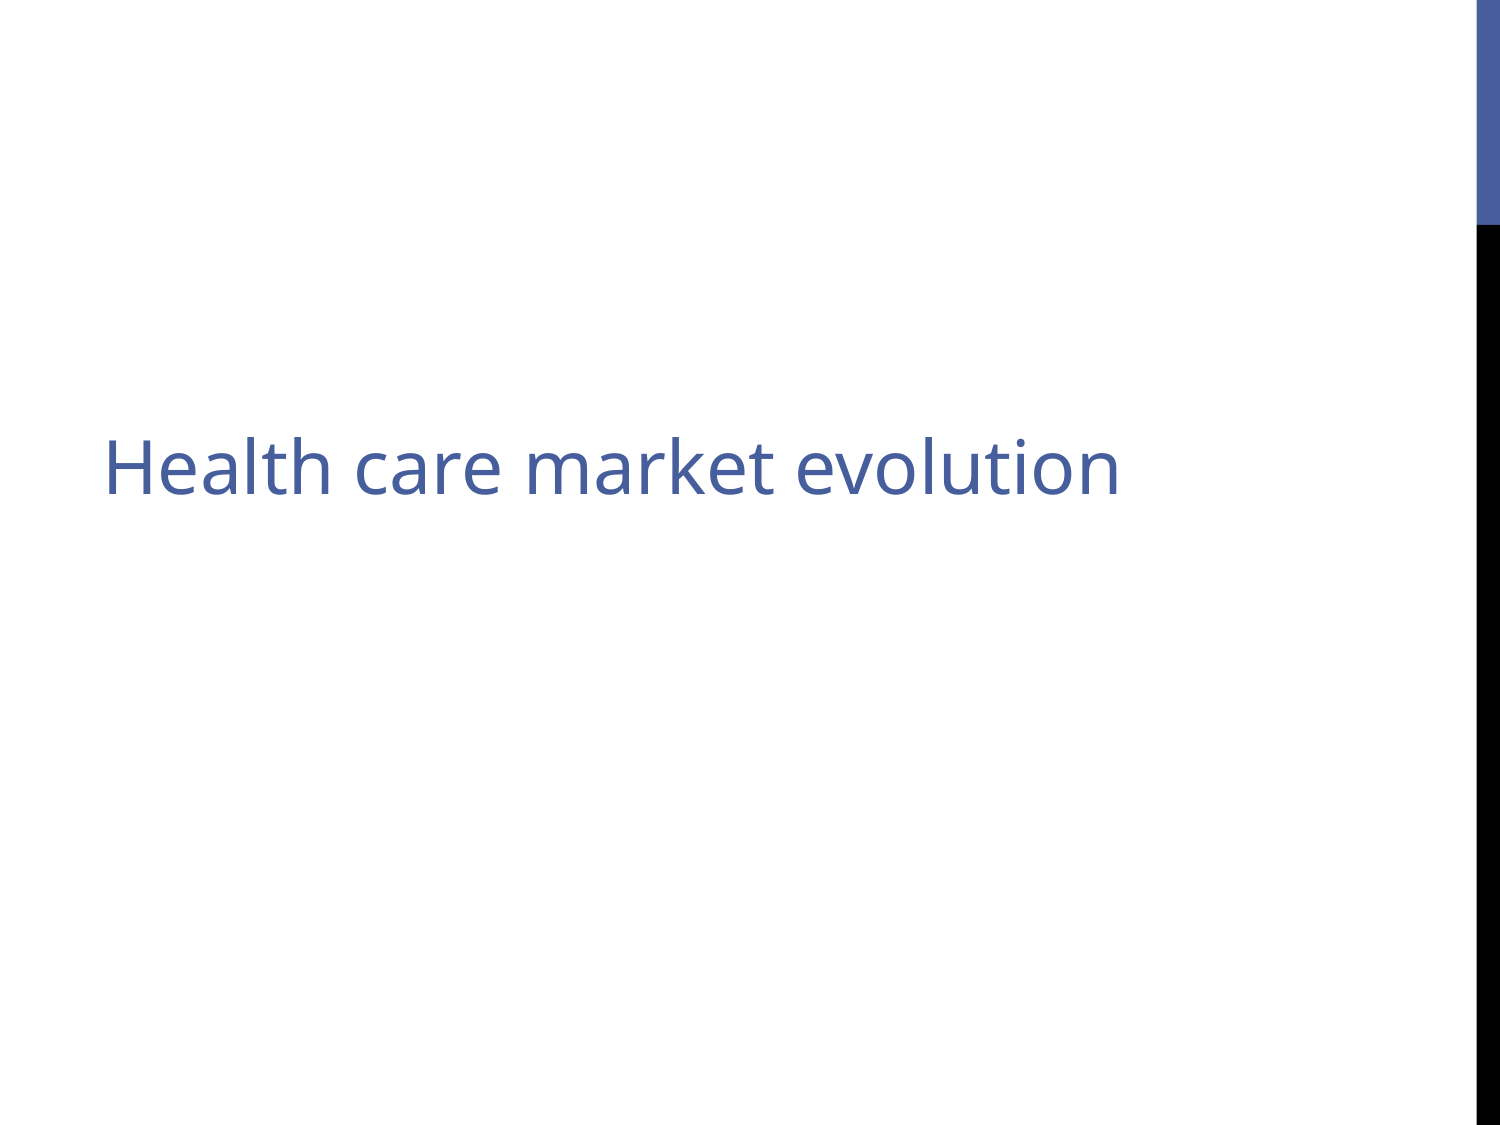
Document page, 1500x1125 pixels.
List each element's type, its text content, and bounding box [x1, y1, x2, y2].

title Health care market evolution [87, 412, 1437, 554]
